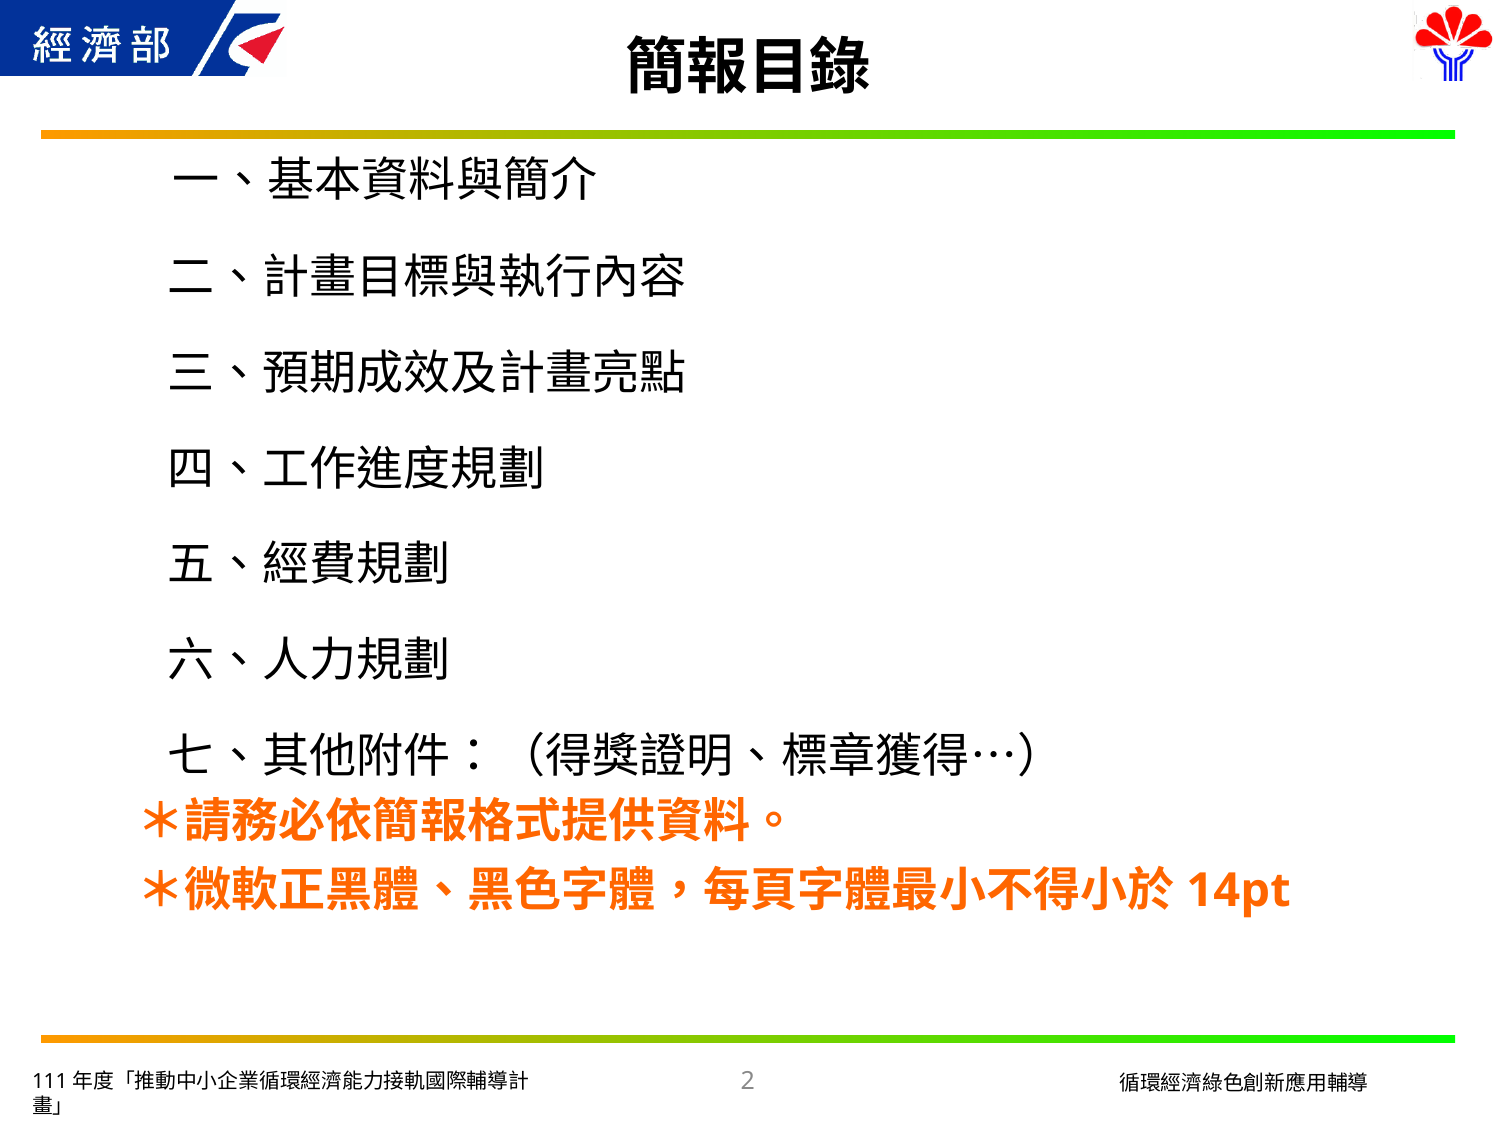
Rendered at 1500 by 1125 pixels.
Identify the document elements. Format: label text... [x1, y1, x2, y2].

title 簡報目錄 [0, 19, 1497, 109]
text_box 2 [572, 1051, 923, 1112]
list 一、基本資料與簡介 二、計畫目標與執行內容 三、預期成效及計畫亮點 四、工作進度規劃 五、經費規劃 六、人力規劃 七、其他附件：（得獎證明、標章獲得…） ＊請務必依簡報格式提供資料。 ＊微軟正黑體、黑色字體，每頁字體最小不得小於14pt [73, 101, 1424, 928]
